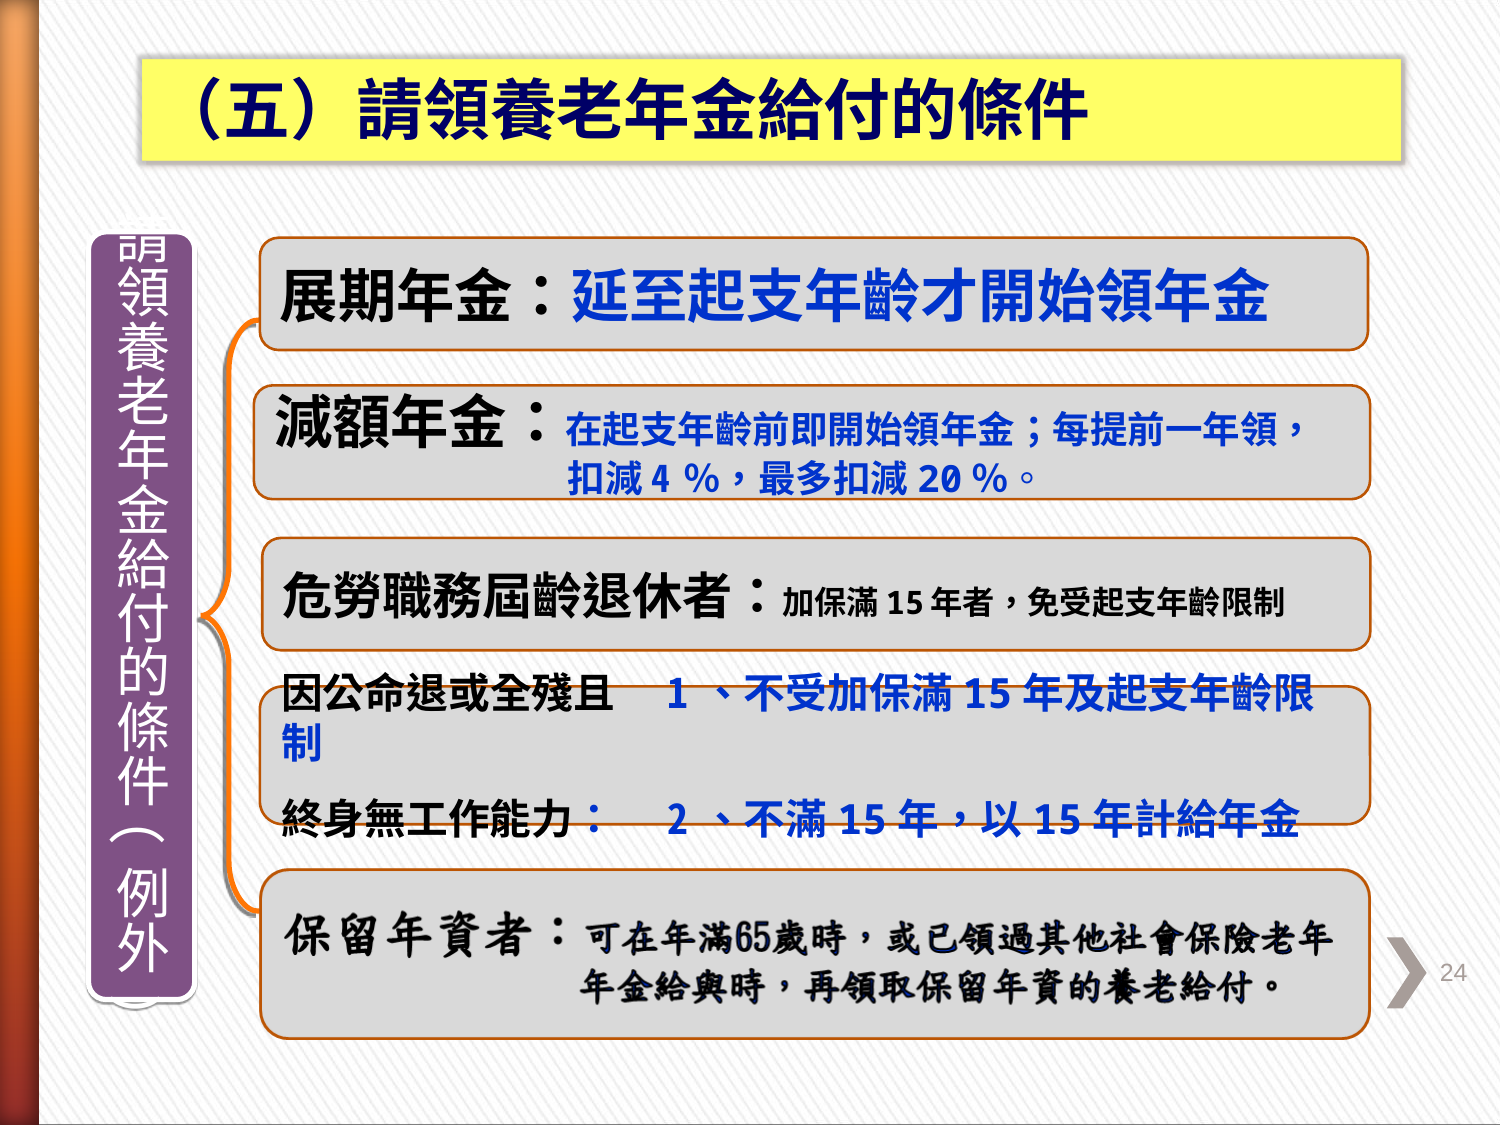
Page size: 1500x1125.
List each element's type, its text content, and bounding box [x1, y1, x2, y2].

text_box 危勞職務屆齡退休者：加保滿15年者，免受起支年齡限制 [262, 537, 1371, 651]
text_box 減額年金：在起支年齡前即開始領年金；每提前一年領，扣減4％，最多扣減20％。 [253, 385, 1371, 500]
text_box 展期年金：延至起支年齡才開始領年金 [259, 237, 1368, 351]
text_box 因公命退或全殘且 1、不受加保滿15年及起支年齡限制 終身無工作能力： 2、不滿15年，以15年計給年金 [259, 686, 1371, 825]
picture [0, 0, 1500, 1125]
text_box 請領養老年金給付的條件(例外) [88, 231, 195, 1000]
text_box <編號> [1425, 941, 1488, 1002]
text_box （五）請領養老年金給付的條件 [141, 60, 1400, 161]
